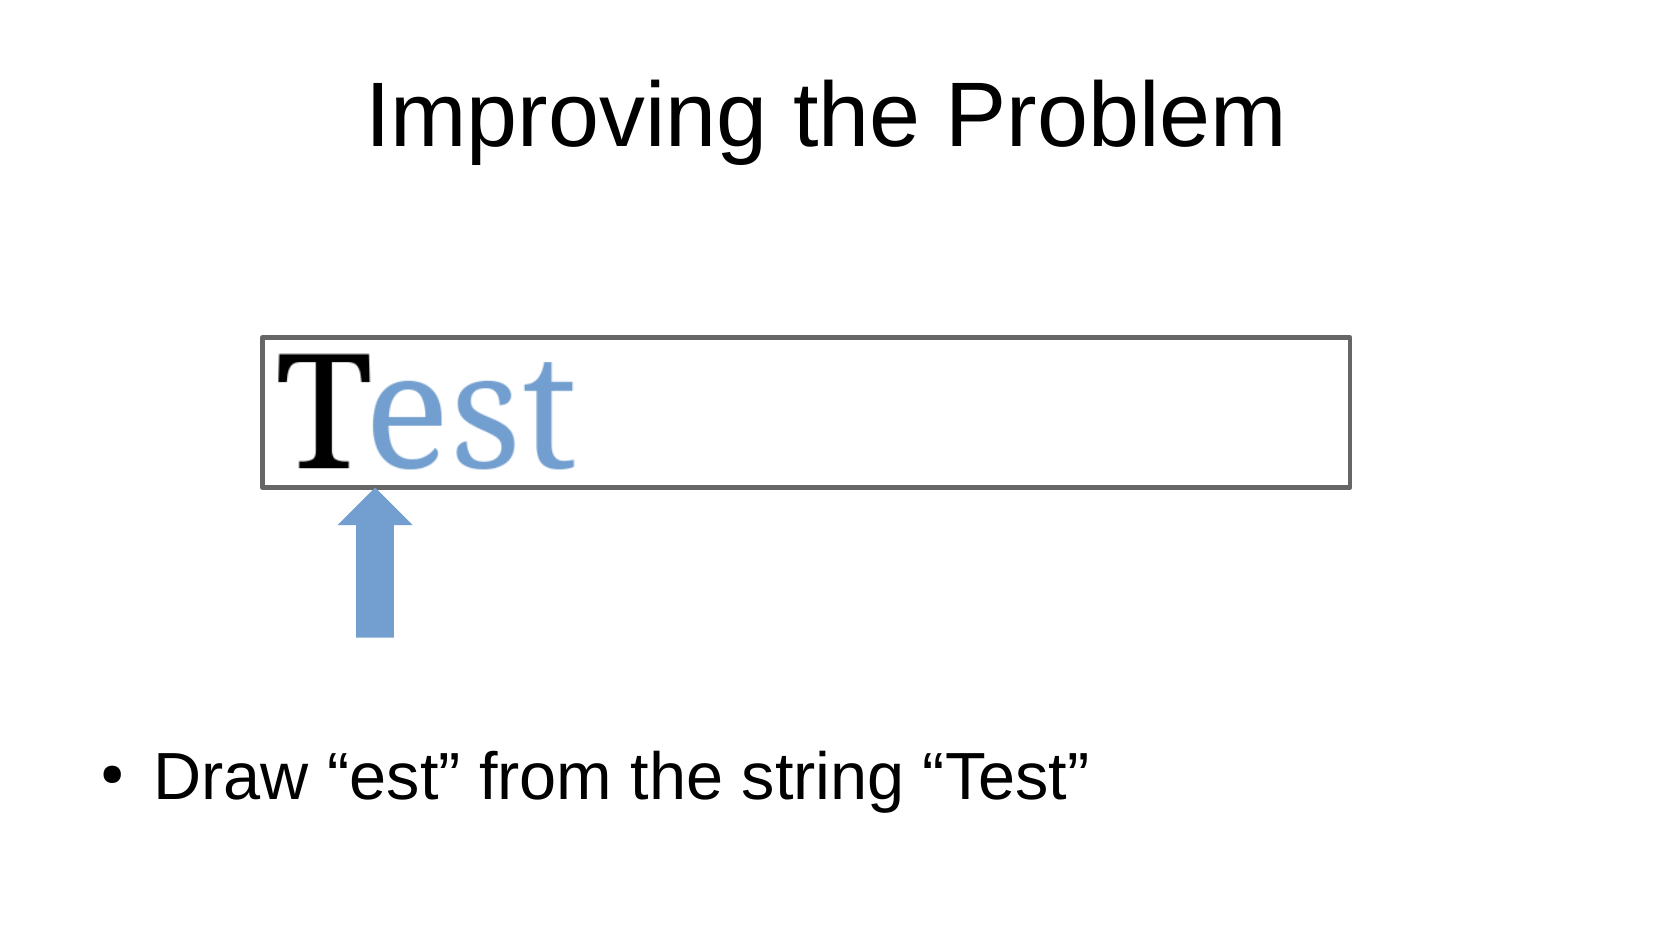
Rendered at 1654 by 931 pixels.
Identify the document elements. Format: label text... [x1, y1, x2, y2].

picture [271, 346, 591, 482]
title Improving the Problem [82, 37, 1571, 193]
list Draw “est” from the string “Test” [82, 217, 1571, 901]
text_box [262, 337, 1350, 638]
